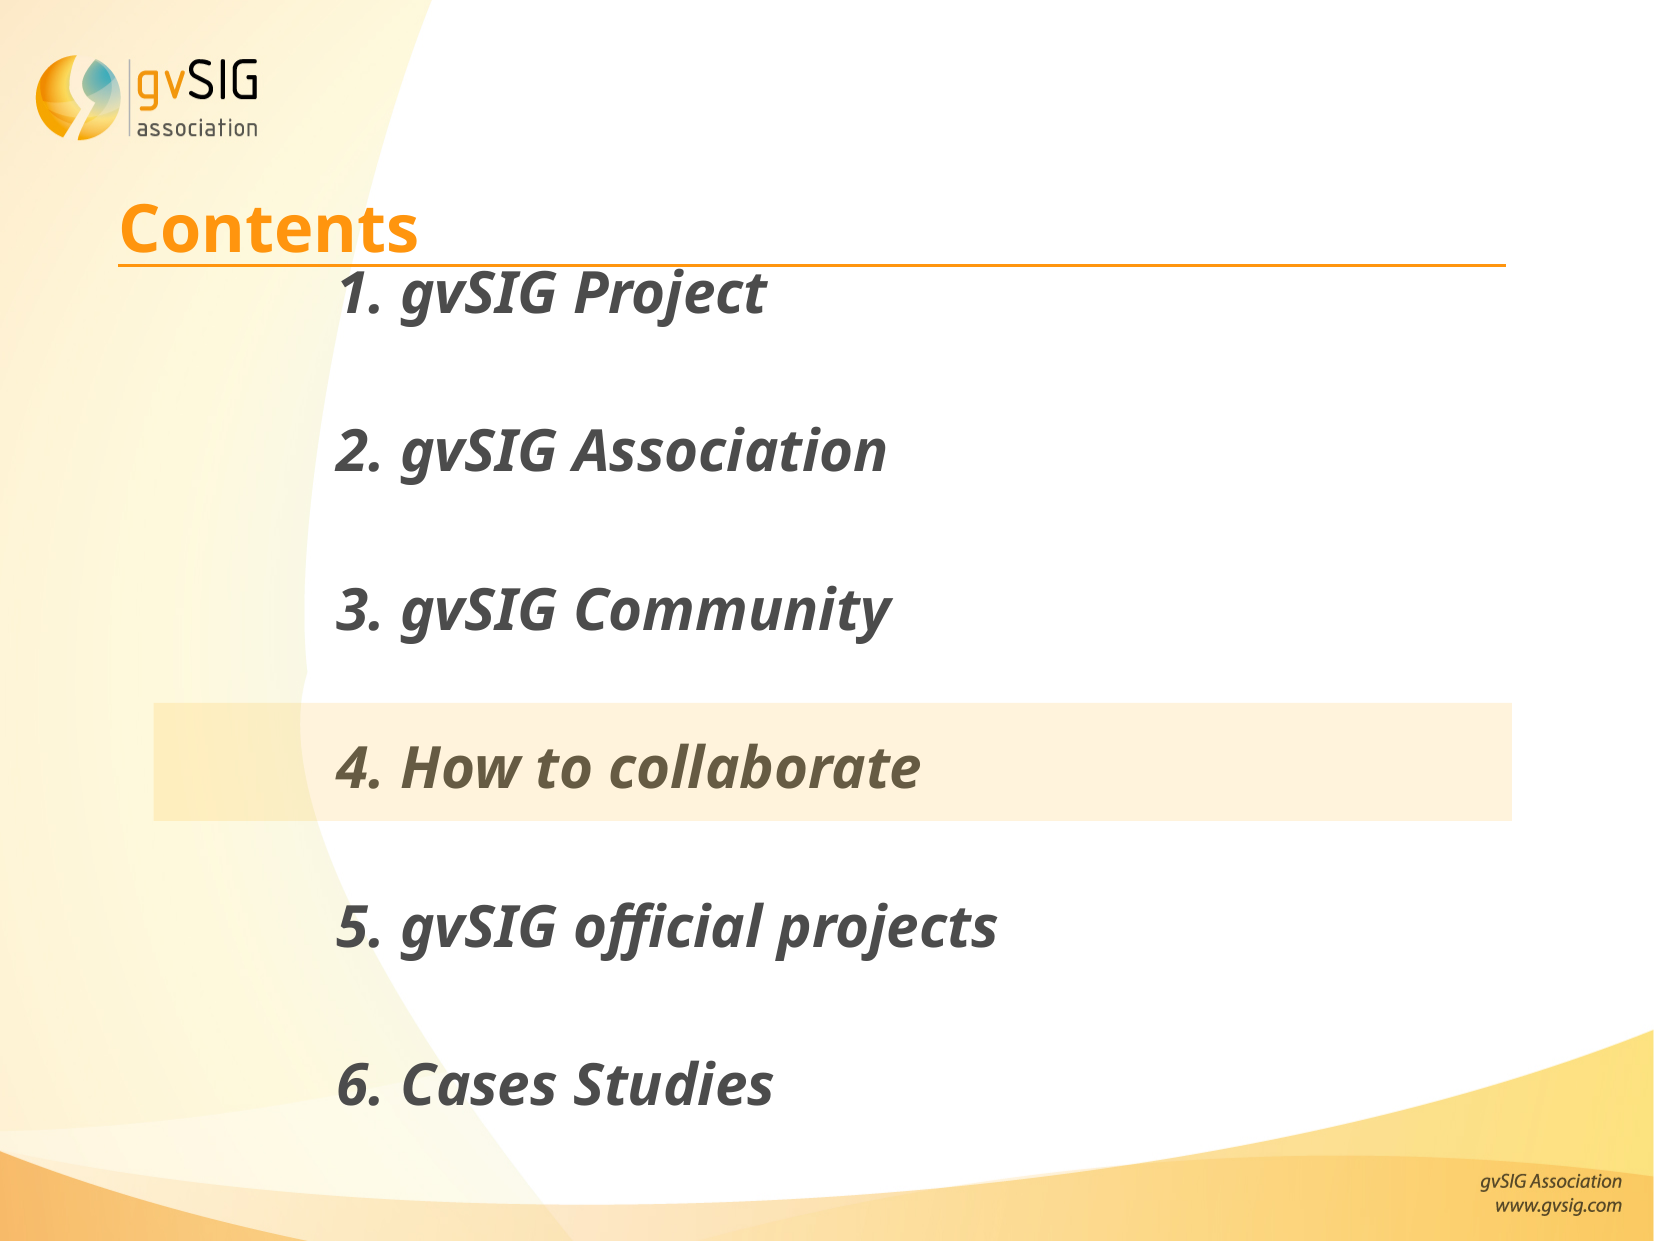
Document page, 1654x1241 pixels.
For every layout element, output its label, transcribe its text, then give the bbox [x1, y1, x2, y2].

text_box [153, 702, 1512, 821]
picture [695, 287, 706, 295]
picture [642, 288, 654, 307]
title 1. gvSIG Project 2. gvSIG Association 3. gvSIG Community 4. How to collaborate 5. gvSIG official projects 6. Cases Studies [336, 314, 1654, 1060]
picture [529, 276, 755, 314]
picture [476, 276, 535, 314]
picture [588, 279, 600, 291]
picture [0, 0, 1654, 1241]
title Contents [118, 177, 1607, 276]
picture [411, 288, 423, 307]
